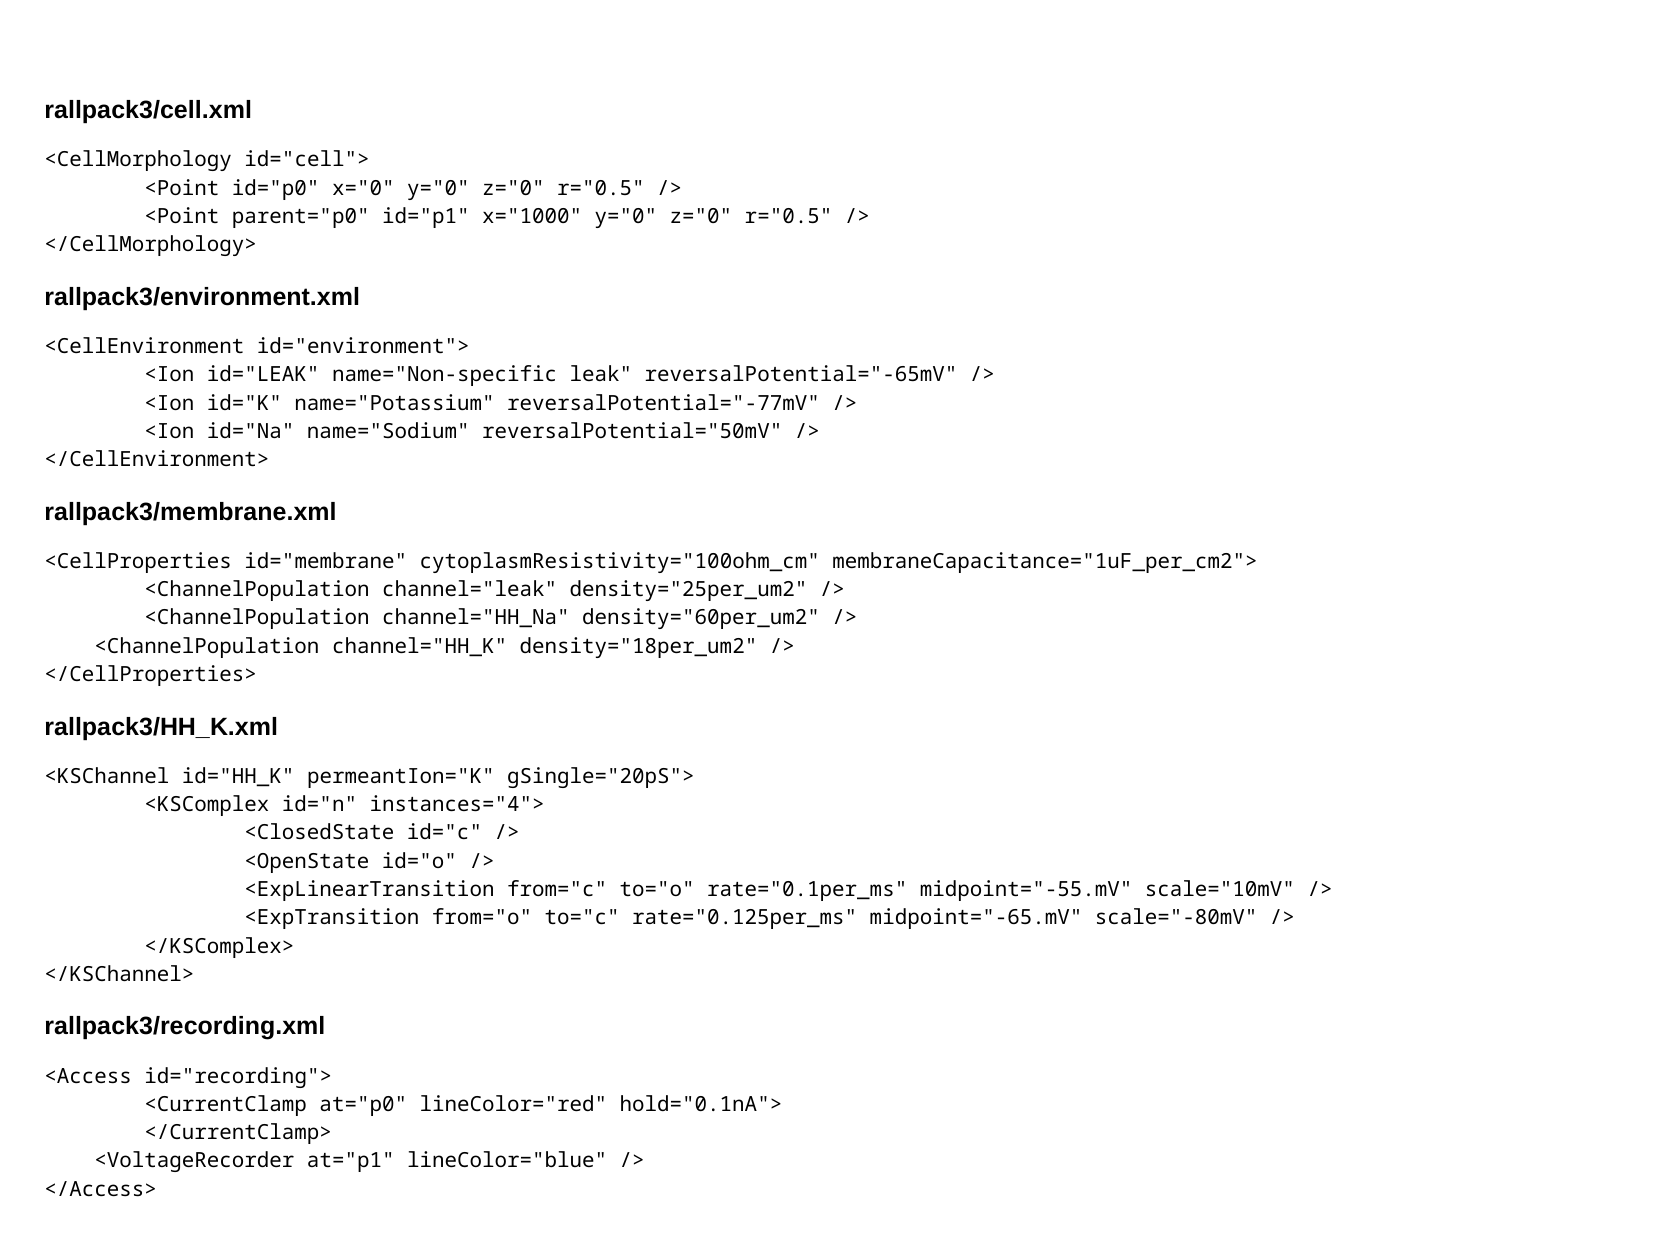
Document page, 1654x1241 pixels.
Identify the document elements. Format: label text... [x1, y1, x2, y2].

text_box rallpack3/cell.xml <CellMorphology id="cell"> <Point id="p0" x="0" y="0" z="0" r="0.5" /> <Point parent="p0" id="p1" x="1000" y="0" z="0" r="0.5" /> </CellMorphology> rallpack3/environment.xml <CellEnvironment id="environment"> <Ion id="LEAK" name="Non-specific leak" reversalPotential="-65mV" /> <Ion id="K" name="Potassium" reversalPotential="-77mV" /> <Ion id="Na" name="Sodium" reversalPotential="50mV" /> </CellEnvironment> rallpack3/membrane.xml <CellProperties id="membrane" cytoplasmResistivity="100ohm_cm" membraneCapacitance="1uF_per_cm2"> <ChannelPopulation channel="leak" density="25per_um2" /> <ChannelPopulation channel="HH_Na" density="60per_um2" /> <ChannelPopulation channel="HH_K" density="18per_um2" /> </CellProperties> rallpack3/HH_K.xml <KSChannel id="HH_K" permeantIon="K" gSingle="20pS"> <KSComplex id="n" instances="4"> <ClosedState id="c" /> <OpenState id="o" /> <ExpLinearTransition from="c" to="o" rate="0.1per_ms" midpoint="-55.mV" scale="10mV" /> <ExpTransition from="o" to="c" rate="0.125per_ms" midpoint="-65.mV" scale="-80mV" /> </KSComplex> </KSChannel> rallpack3/recording.xml <Access id="recording"> <CurrentClamp at="p0" lineColor="red" hold="0.1nA"> </CurrentClamp> <VoltageRecorder at="p1" lineColor="blue" /> </Access> [29, 88, 1520, 1123]
